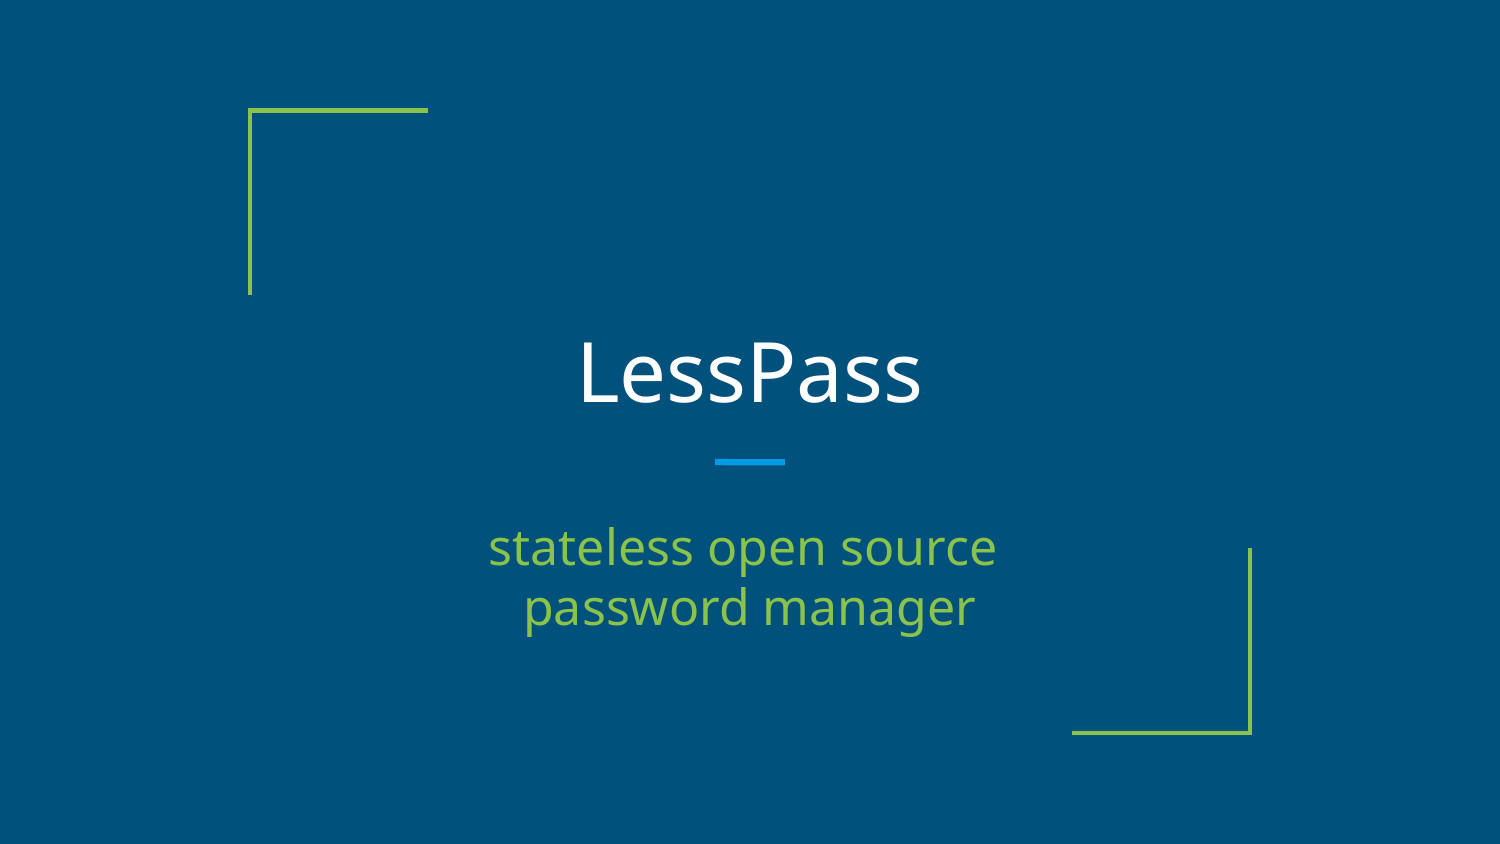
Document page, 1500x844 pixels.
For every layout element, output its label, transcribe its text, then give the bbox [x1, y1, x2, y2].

title LessPass [275, 195, 1225, 435]
subtitle stateless open source password manager [275, 500, 1225, 650]
